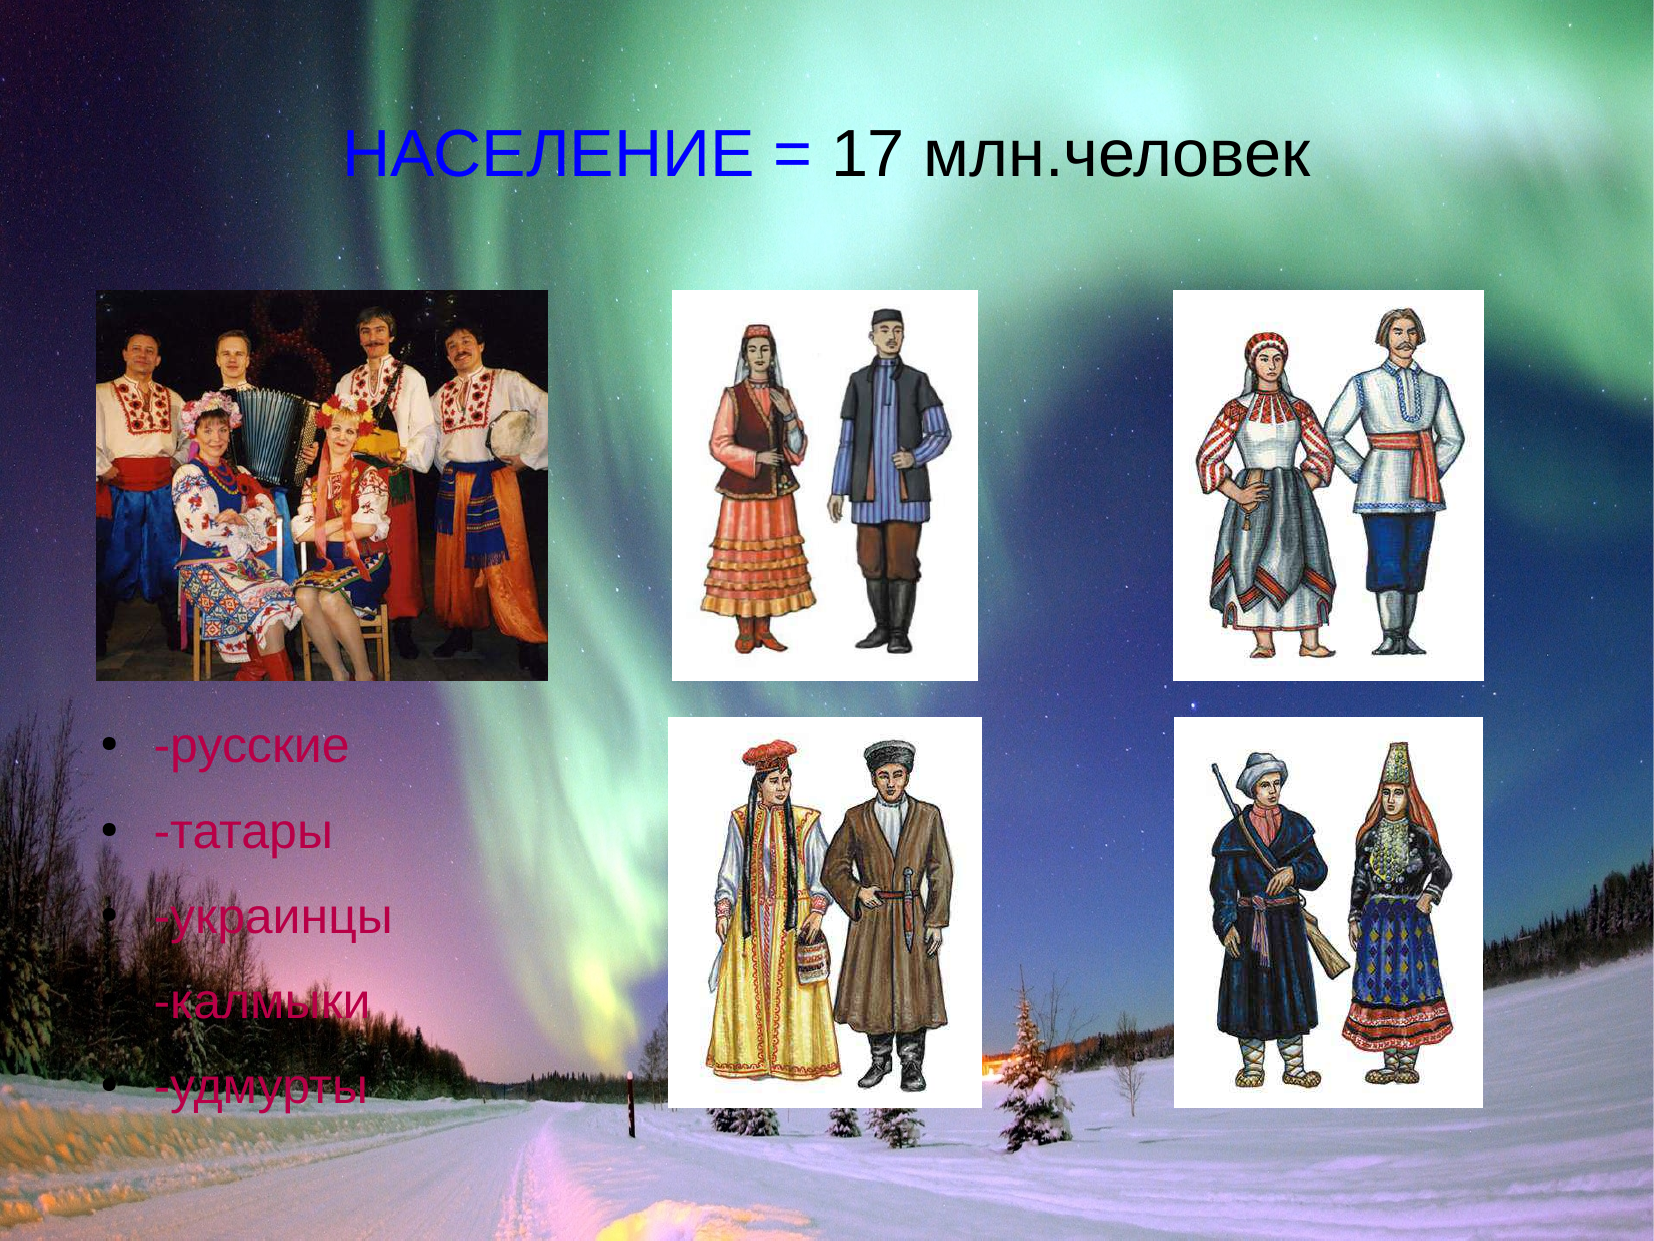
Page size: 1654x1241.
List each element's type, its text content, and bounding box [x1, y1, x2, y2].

picture [0, 0, 1654, 1241]
title НАСЕЛЕНИЕ = 17 млн.человек [82, 49, 1571, 257]
list -русские -татары -украинцы -калмыки -удмурты [82, 717, 562, 1115]
